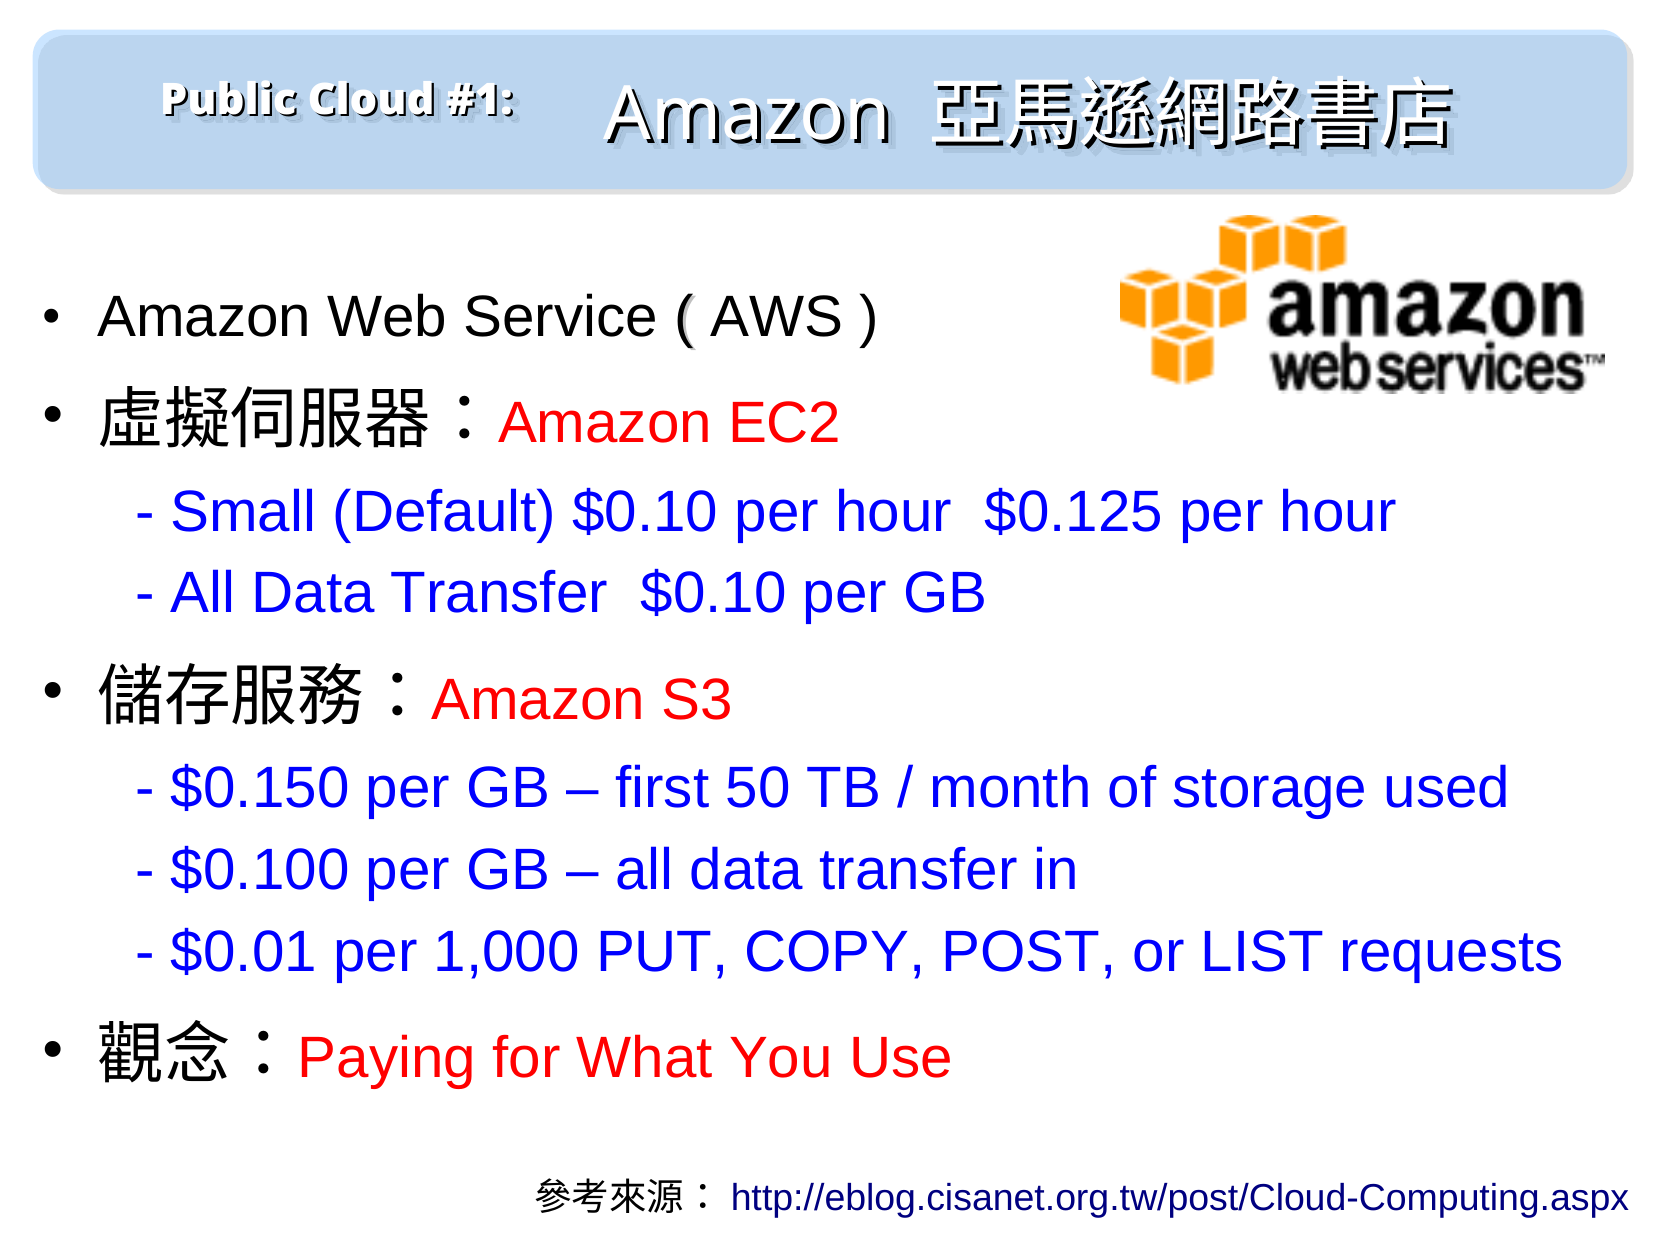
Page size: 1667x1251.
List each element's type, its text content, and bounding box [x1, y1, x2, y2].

list Amazon Web Service ( AWS ) 虛擬伺服器：Amazon EC2 - Small (Default) $0.10 per hour $0.125 per hour - All Data Transfer $0.10 per GB 儲存服務：Amazon S3 - $0.150 per GB – first 50 TB / month of storage used - $0.100 per GB – all data transfer in - $0.01 per 1,000 PUT, COPY, POST, or LIST requests 觀念：Paying for What You Use [41, 283, 1607, 1105]
picture [1120, 215, 1605, 283]
text_box Public Cloud #1: Amazon 亞馬遜網路書店 [32, 29, 1628, 190]
text_box 參考來源：http://eblog.cisanet.org.tw/post/Cloud-Computing.aspx [519, 1165, 1654, 1241]
